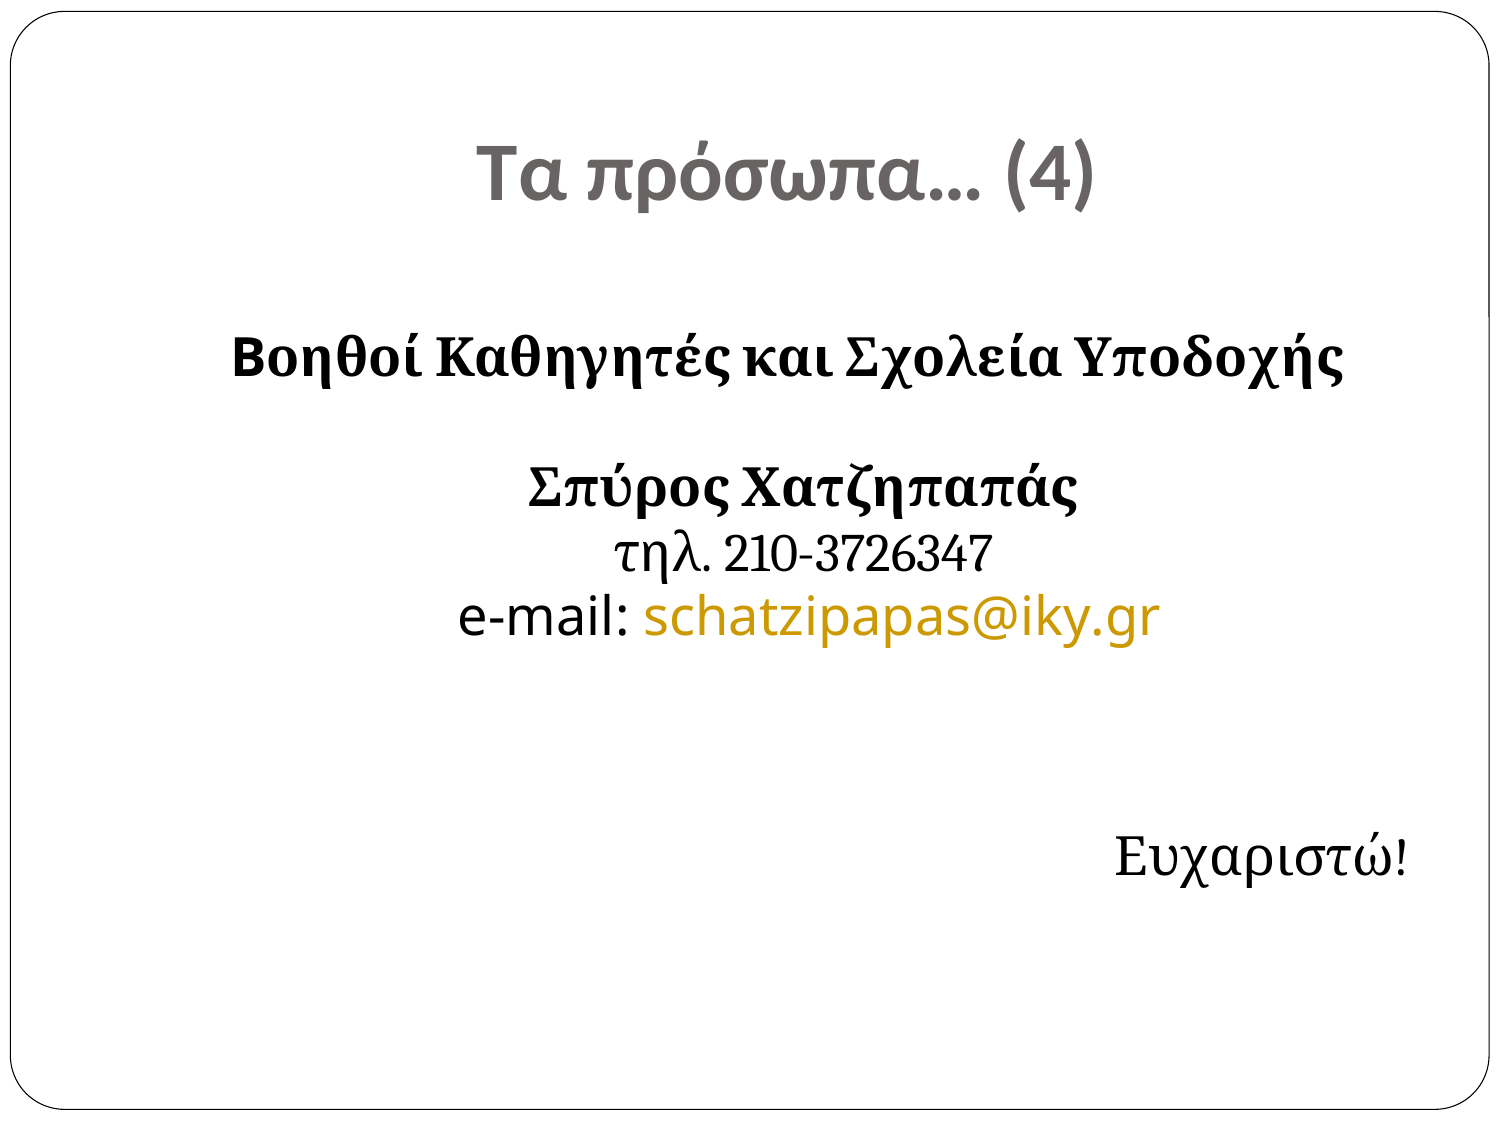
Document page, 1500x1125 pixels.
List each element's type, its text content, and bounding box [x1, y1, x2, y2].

list Bοηθοί Καθηγητές και Σχολεία Υποδοχής Σπύρος Χατζηπαπάς τηλ. 210-3726347 e-mail: schatzipapas@iky.gr Ευχαριστώ! [150, 237, 1426, 1039]
title Τα πρόσωπα… (4) [150, 44, 1426, 233]
